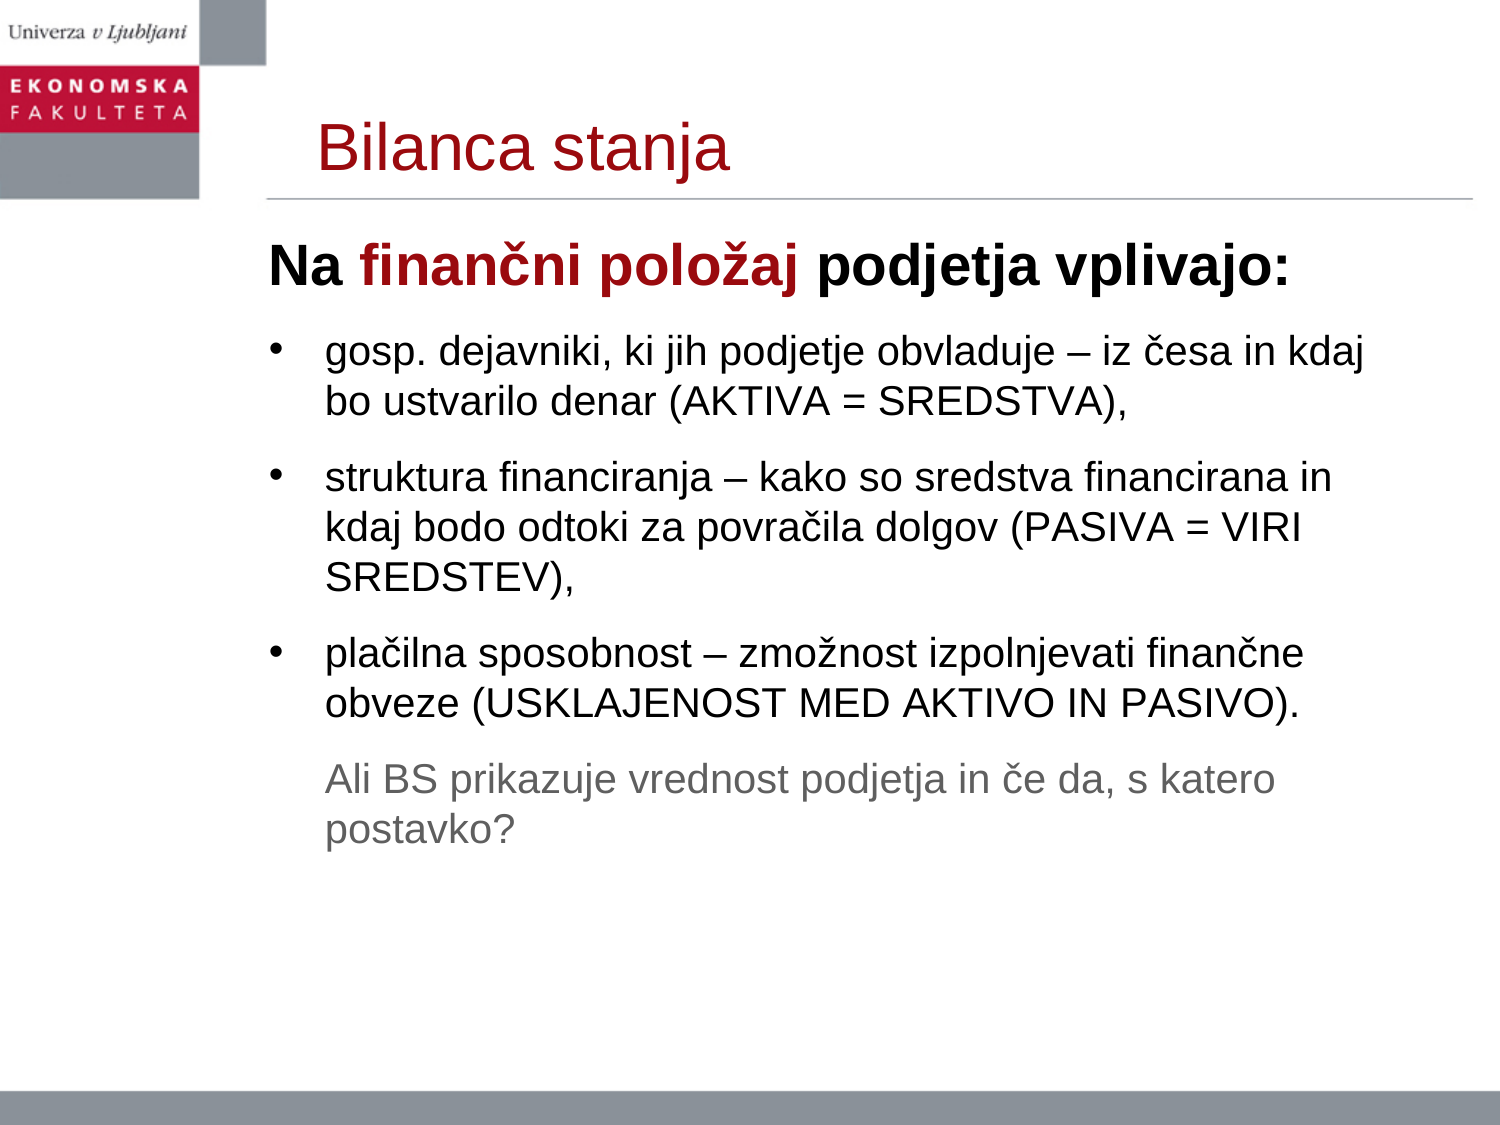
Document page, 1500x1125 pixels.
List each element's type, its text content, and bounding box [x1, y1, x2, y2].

picture [0, 0, 1500, 1125]
title Bilanca stanja [265, 54, 1479, 233]
list Na finančni položaj podjetja vplivajo: gosp. dejavniki, ki jih podjetje obvladuje – iz česa in kdaj bo ustvarilo denar (AKTIVA = SREDSTVA), struktura financiranja – kako so sredstva financirana in kdaj bodo odtoki za povračila dolgov (PASIVA = VIRI SREDSTEV), plačilna sposobnost – zmožnost izpolnjevati finančne obveze (USKLAJENOST MED AKTIVO IN PASIVO). Ali BS prikazuje vrednost podjetja in če da, s katero postavko? [253, 220, 1424, 1090]
